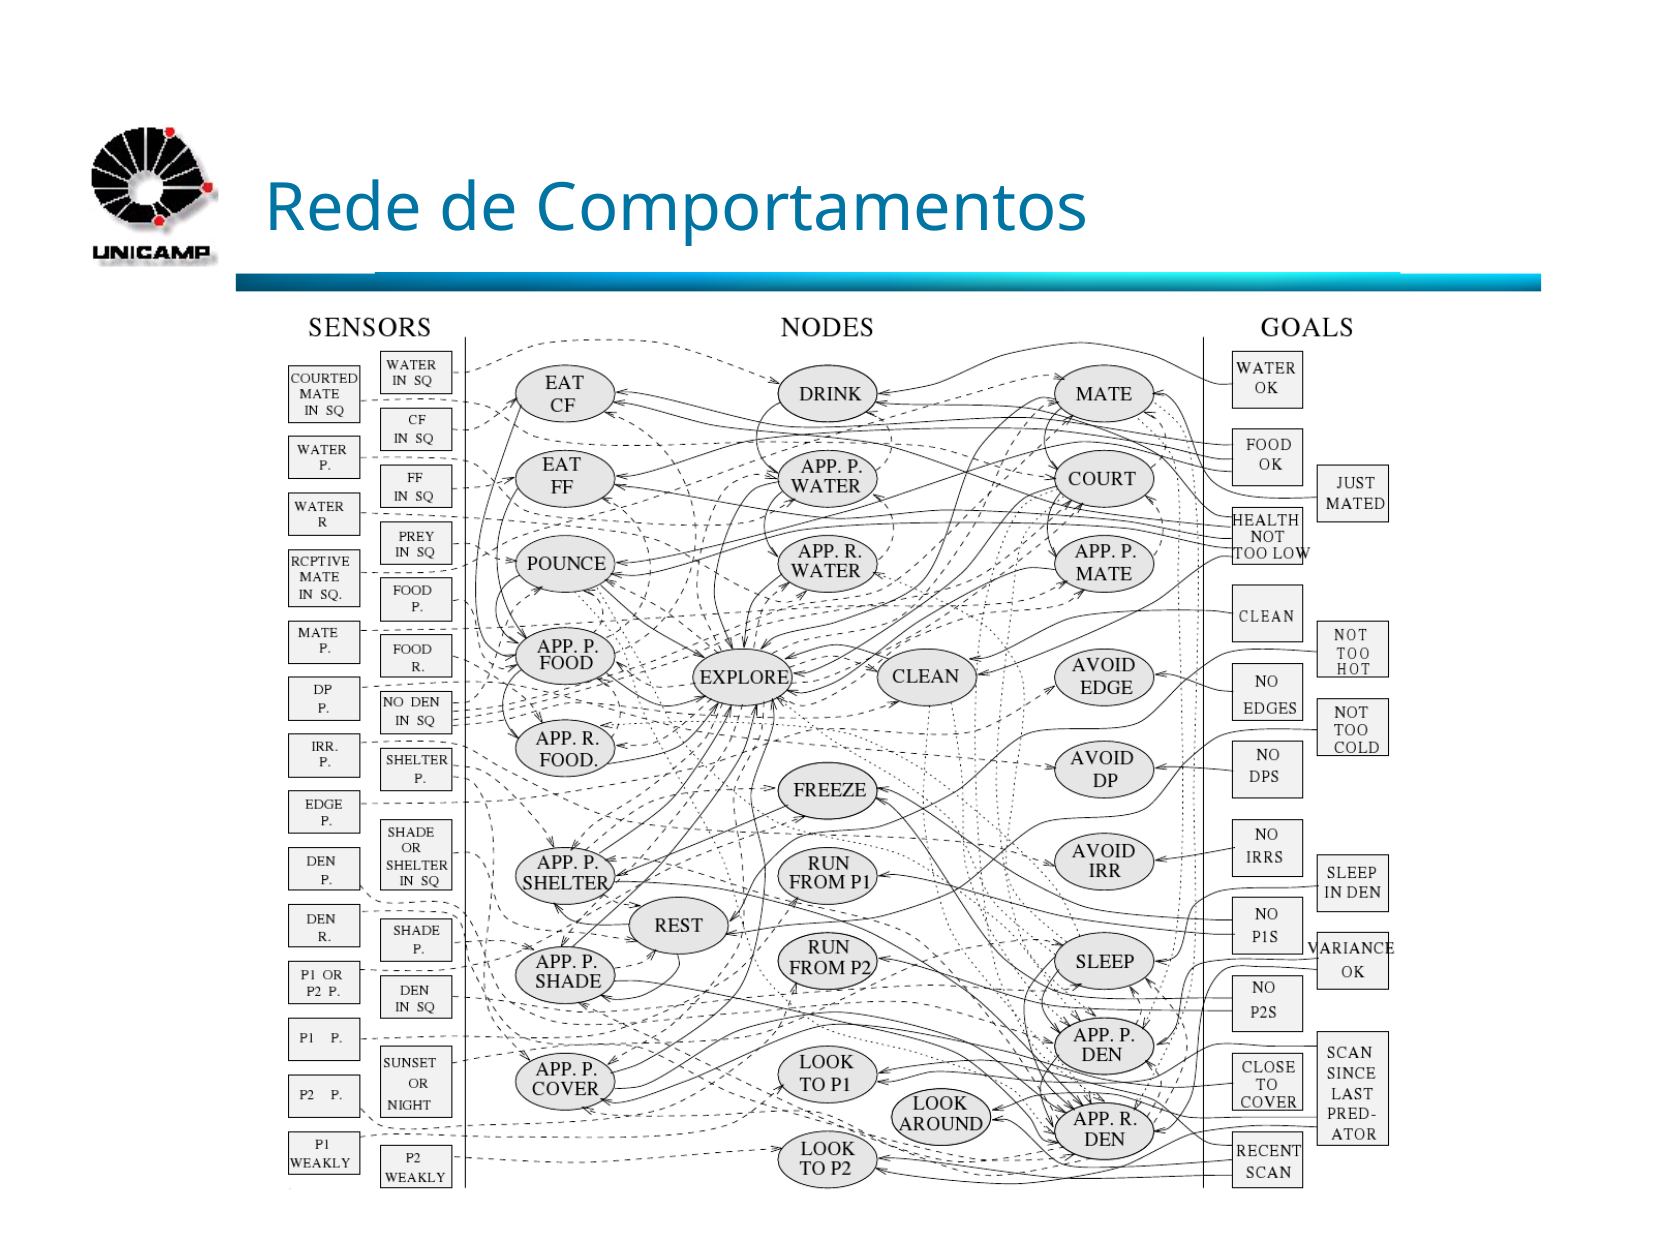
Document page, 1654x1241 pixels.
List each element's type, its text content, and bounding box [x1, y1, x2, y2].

picture [125, 272, 1654, 1211]
title Rede de Comportamentos [264, 42, 1534, 250]
